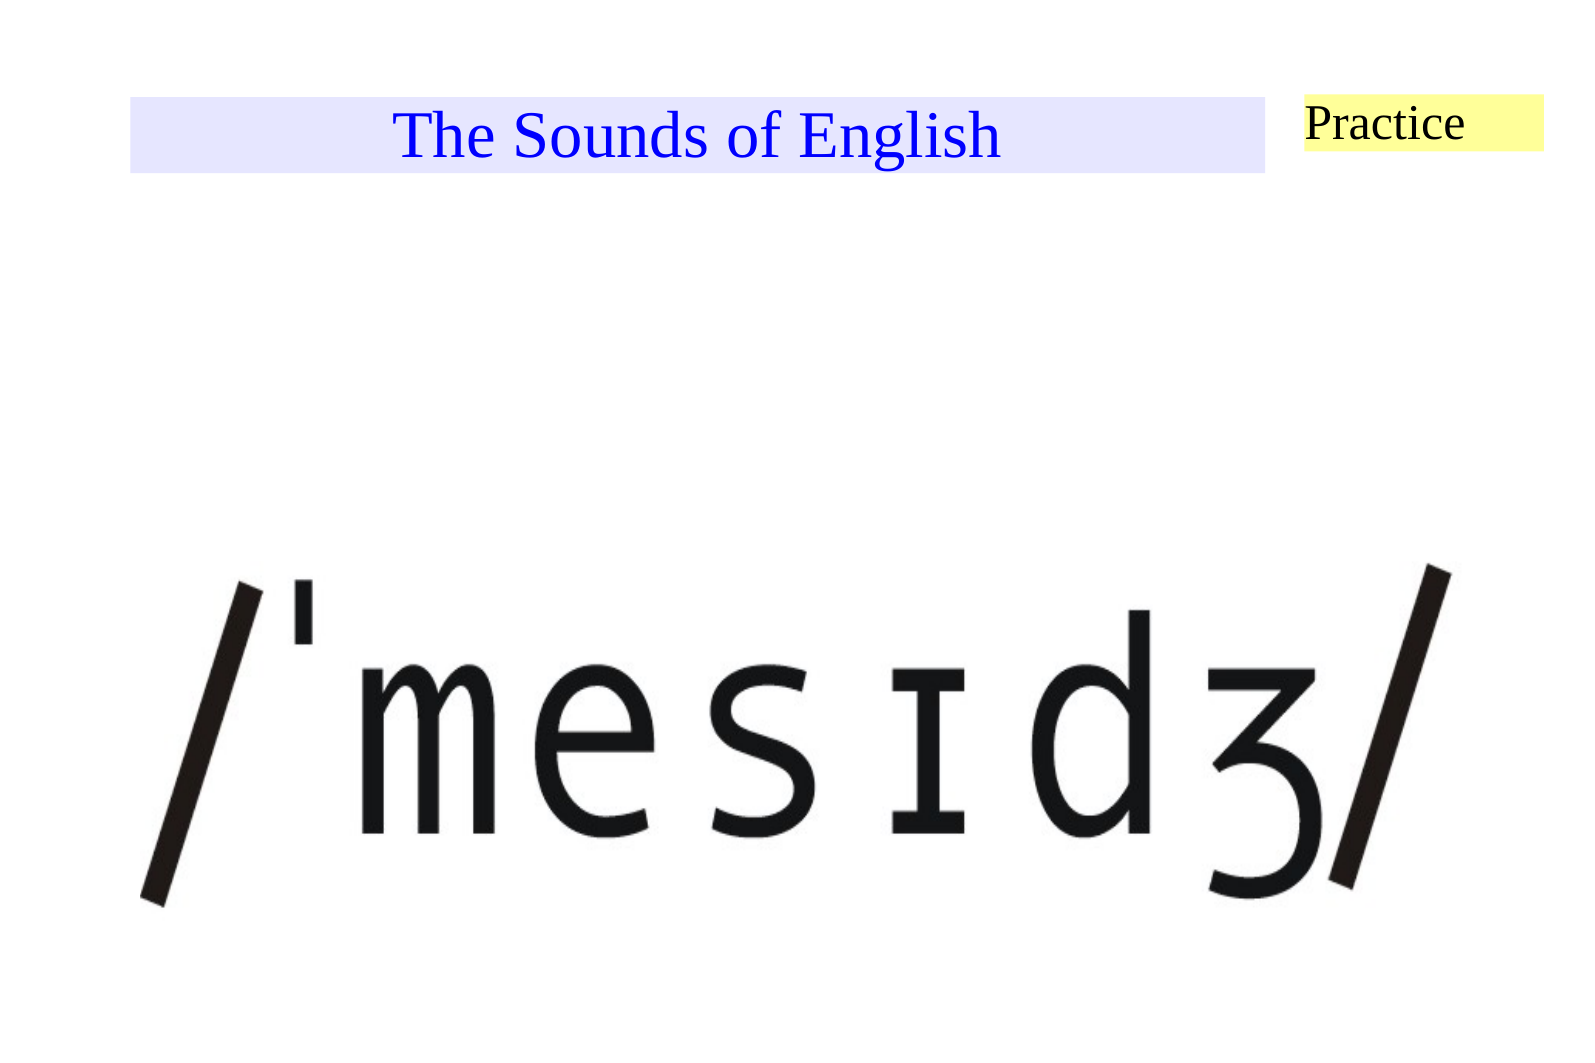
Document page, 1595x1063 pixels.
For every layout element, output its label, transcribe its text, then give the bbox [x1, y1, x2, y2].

text_box The Sounds of English [130, 97, 1266, 174]
text_box Practice [1304, 94, 1544, 152]
picture [140, 533, 1508, 990]
